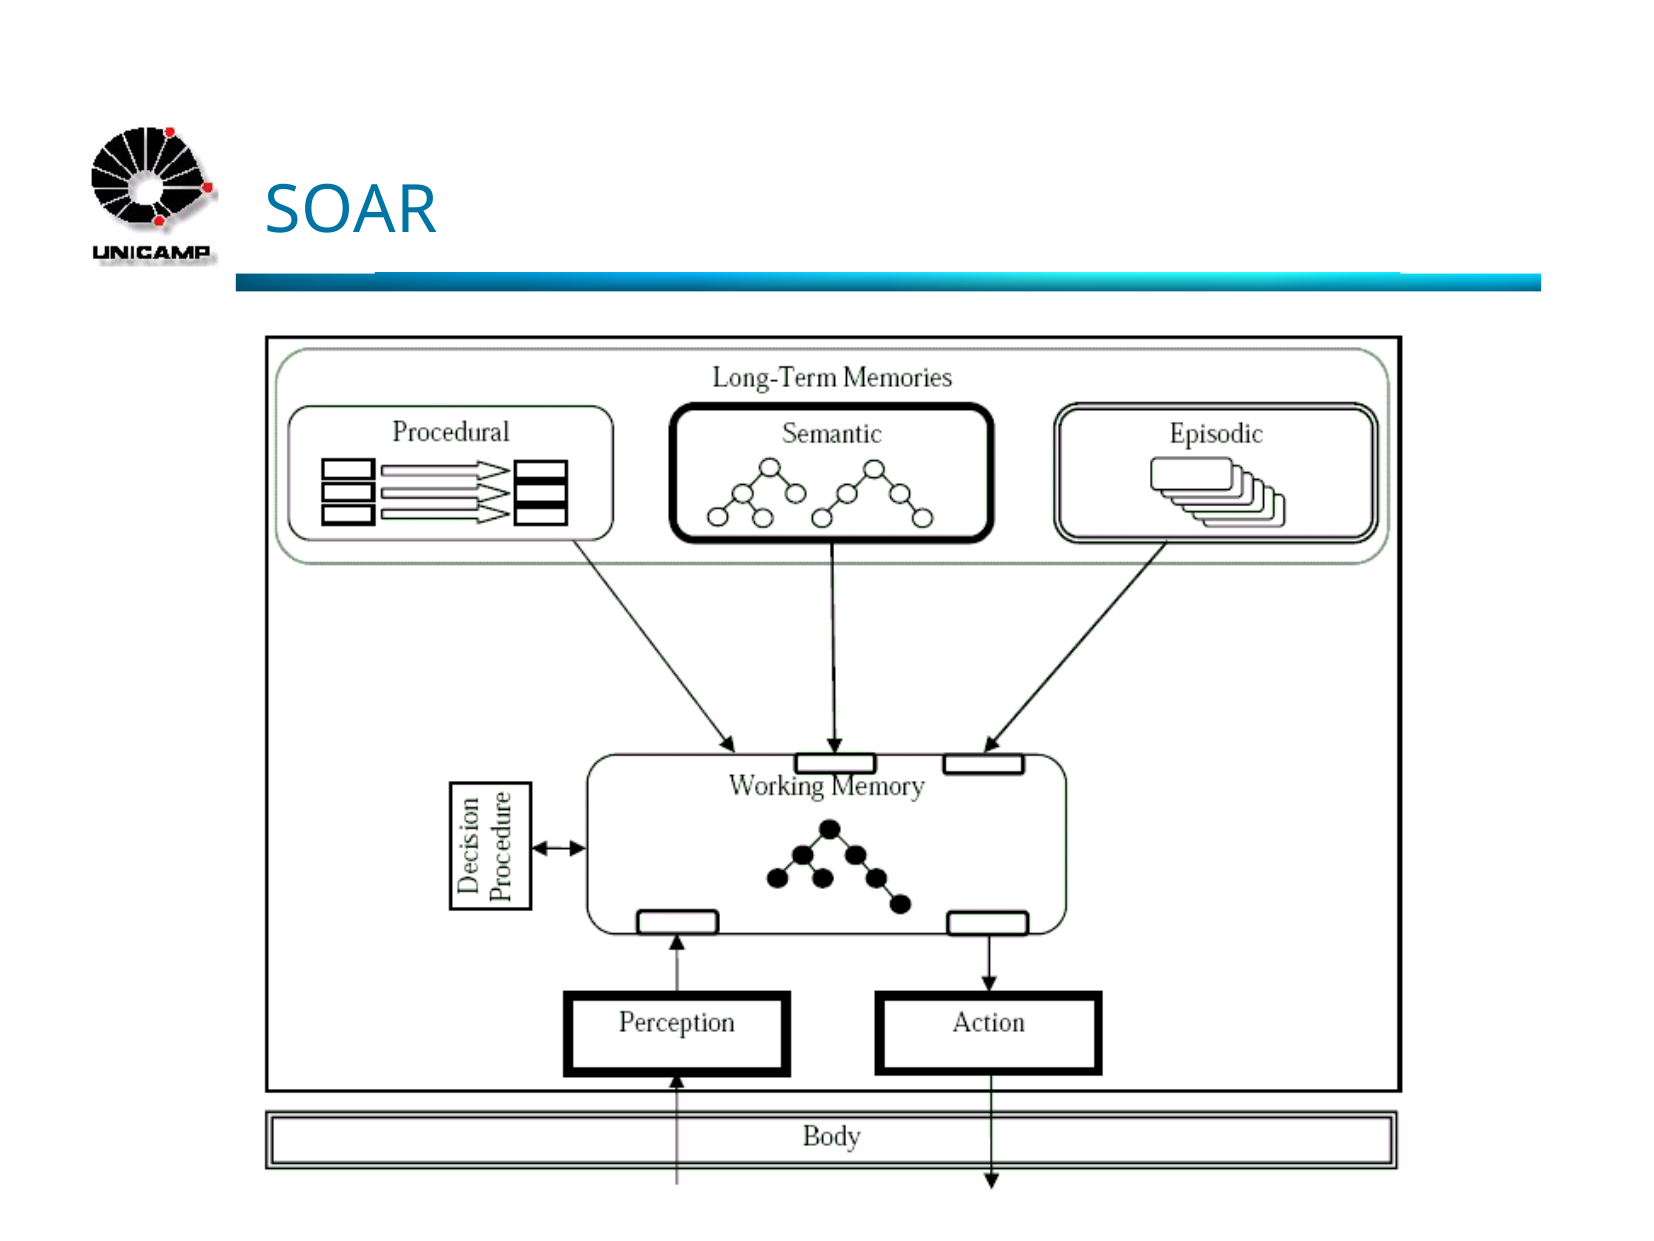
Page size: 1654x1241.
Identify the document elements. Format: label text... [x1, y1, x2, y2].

picture [125, 272, 1654, 295]
picture [245, 324, 1418, 1203]
title SOAR [264, 42, 1534, 250]
